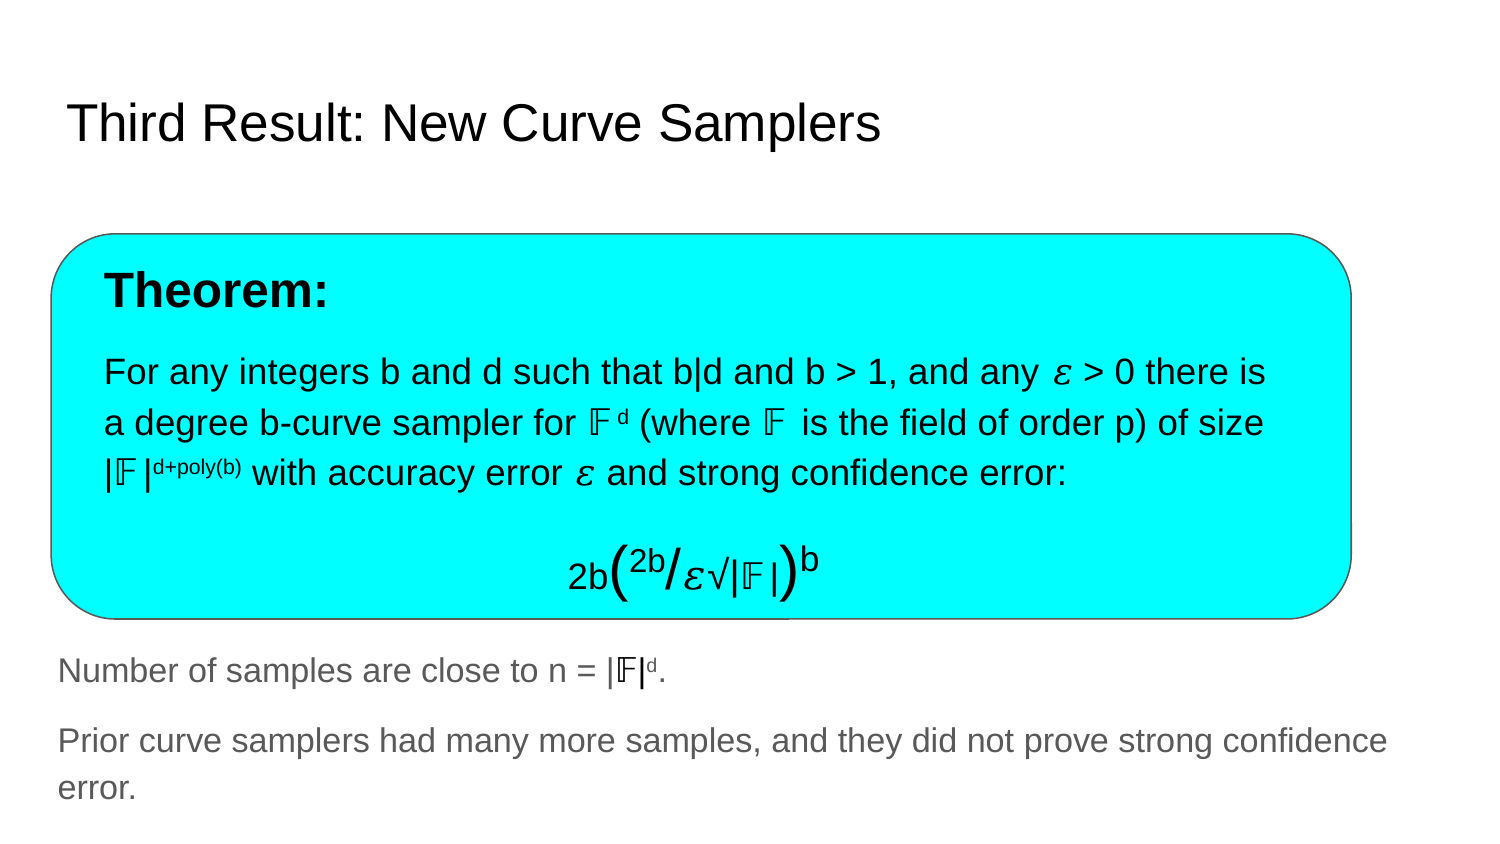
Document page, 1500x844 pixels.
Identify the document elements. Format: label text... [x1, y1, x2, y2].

text_box [51, 239, 89, 614]
list Theorem: For any integers b and d such that b|d and b > 1, and any 𝜀 > 0 there is a degree b-curve sampler for 𝔽d (where 𝔽 is the field of order p) of size |𝔽|d+poly(b) with accuracy error 𝜀 and strong confidence error: 2b(2b/𝜀√|𝔽|)b [89, 233, 1299, 619]
list Number of samples are close to n = |𝔽|d. Prior curve samplers had many more samples, and they did not prove strong confidence error. [42, 627, 1441, 823]
text_box [1299, 234, 1352, 618]
title Third Result: New Curve Samplers [51, 72, 1449, 167]
